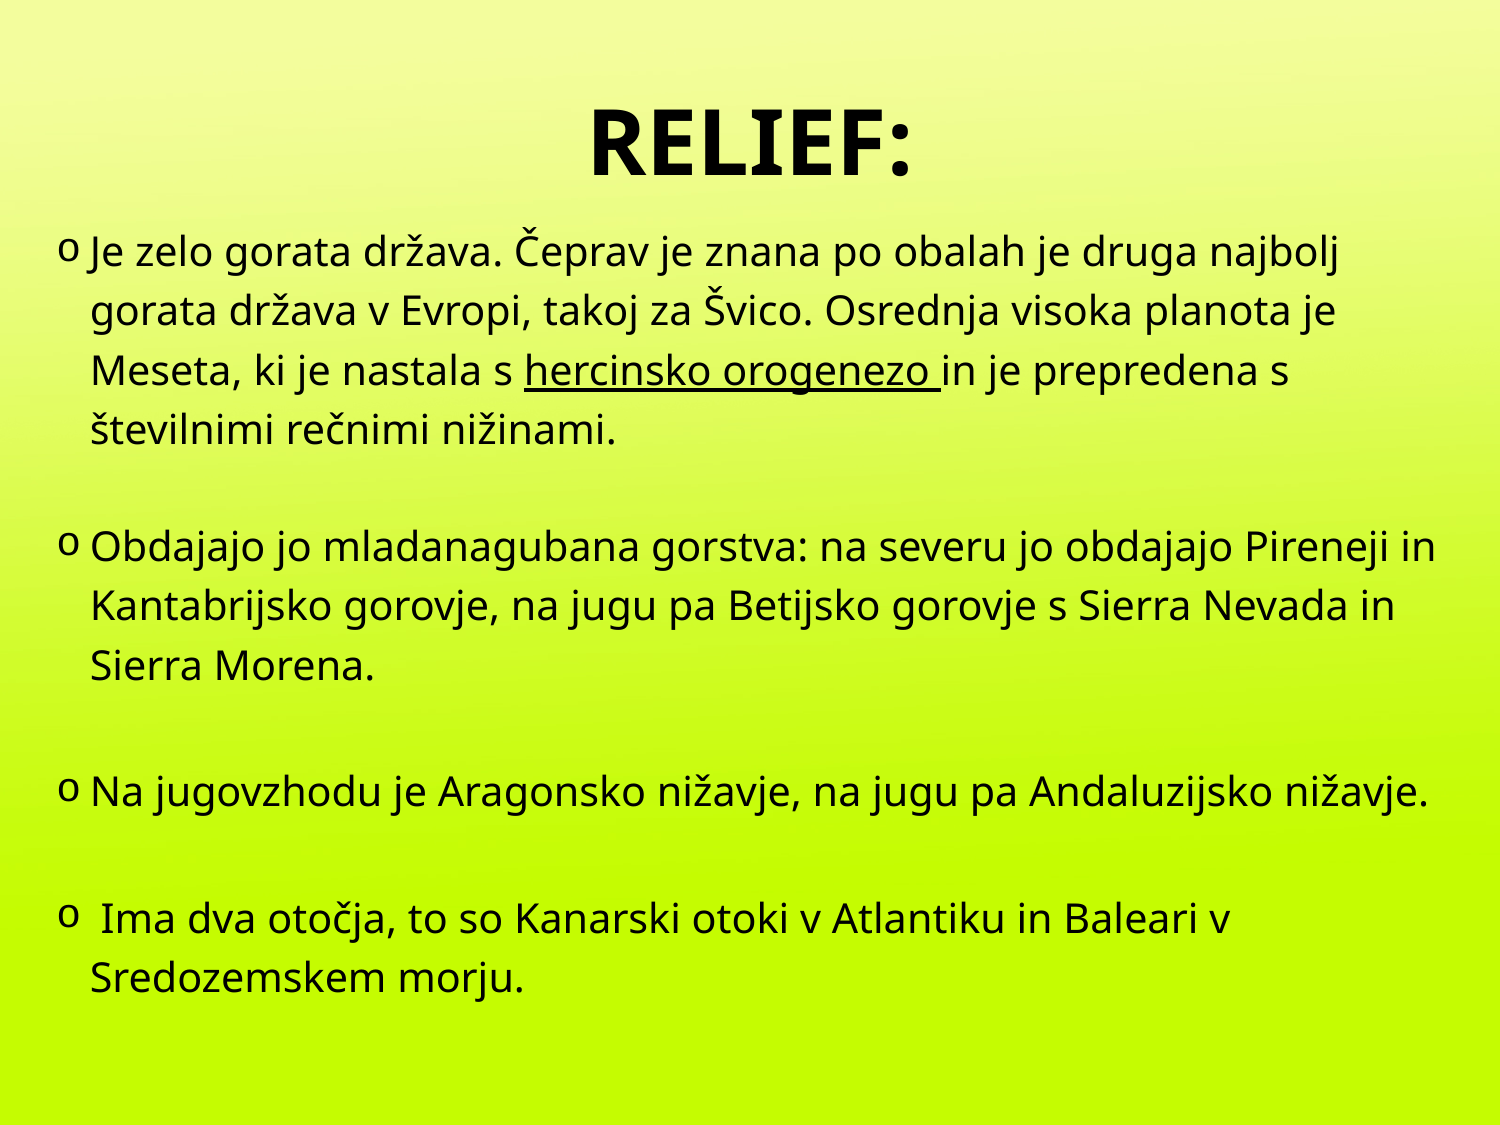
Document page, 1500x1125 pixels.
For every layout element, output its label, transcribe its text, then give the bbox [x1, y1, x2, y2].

picture [0, 0, 1500, 1125]
list Je zelo gorata država. Čeprav je znana po obalah je druga najbolj gorata država v Evropi, takoj za Švico. Osrednja visoka planota je Meseta, ki je nastala s hercinsko orogenezo in je prepredena s številnimi rečnimi nižinami. Obdajajo jo mladanagubana gorstva: na severu jo obdajajo Pireneji in Kantabrijsko gorovje, na jugu pa Betijsko gorovje s Sierra Nevada in Sierra Morena. Na jugovzhodu je Aragonsko nižavje, na jugu pa Andaluzijsko nižavje. Ima dva otočja, to so Kanarski otoki v Atlantiku in Baleari v Sredozemskem morju. [41, 208, 1467, 1071]
title RELIEF: [75, 45, 1425, 208]
